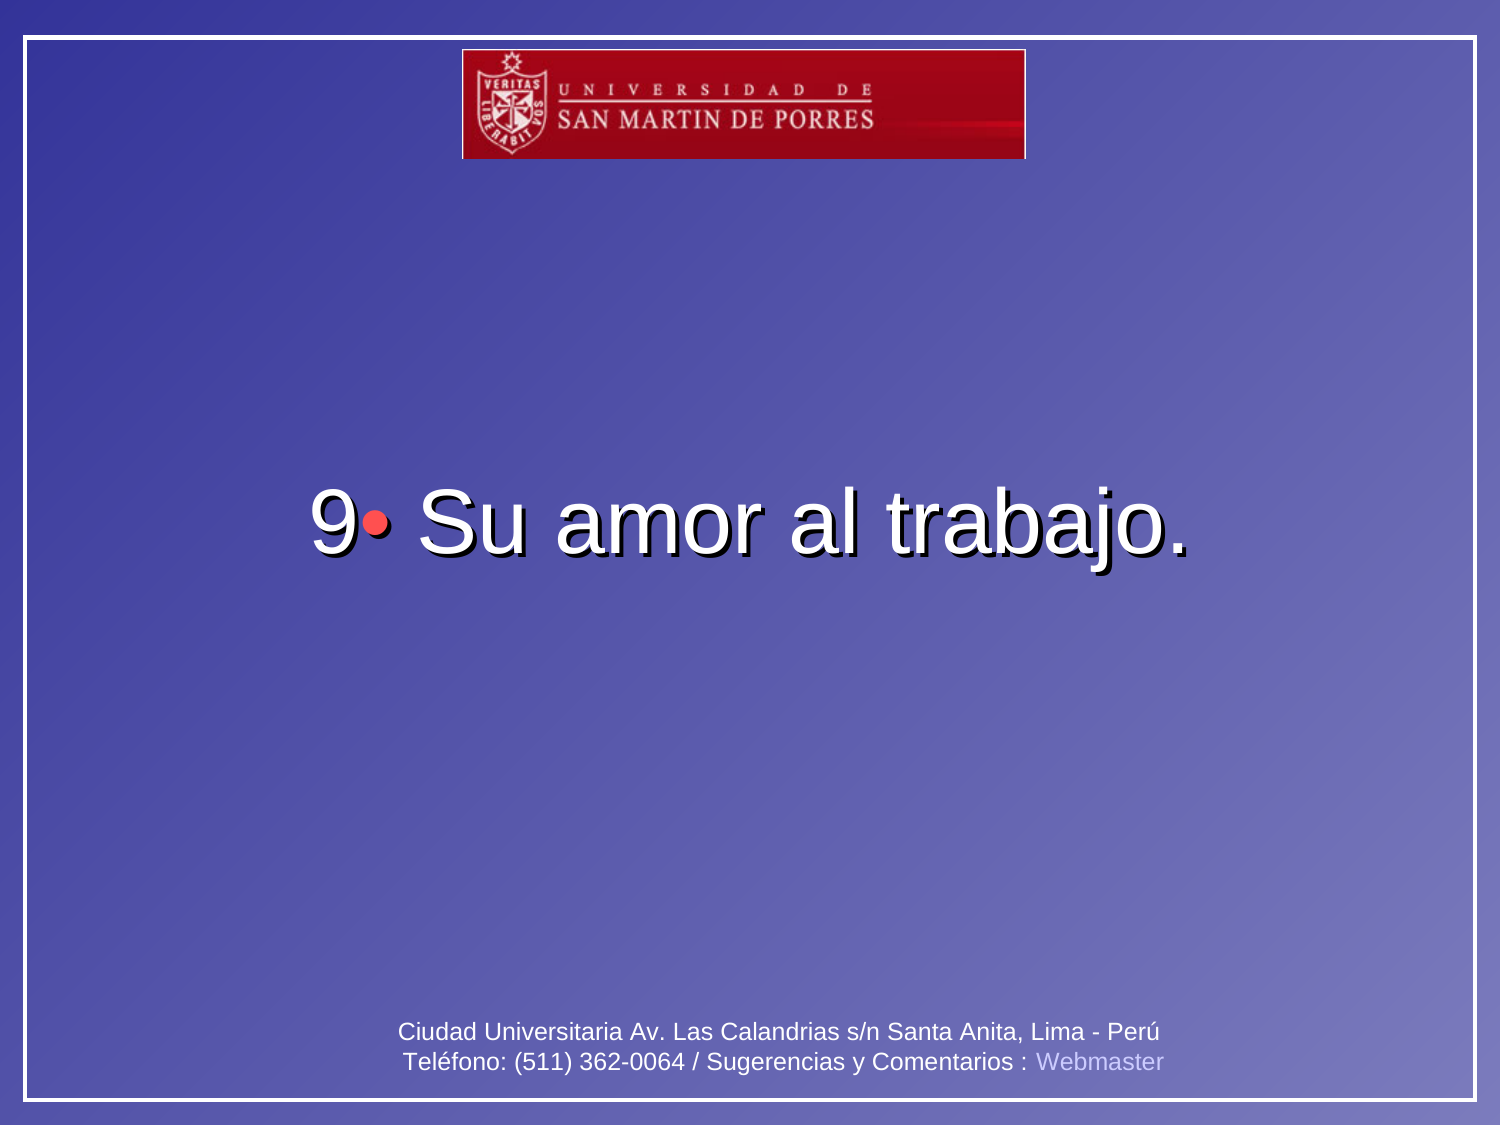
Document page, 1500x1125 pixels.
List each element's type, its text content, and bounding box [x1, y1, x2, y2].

picture [462, 49, 1026, 159]
title 9• Su amor al trabajo. [112, 462, 1388, 651]
